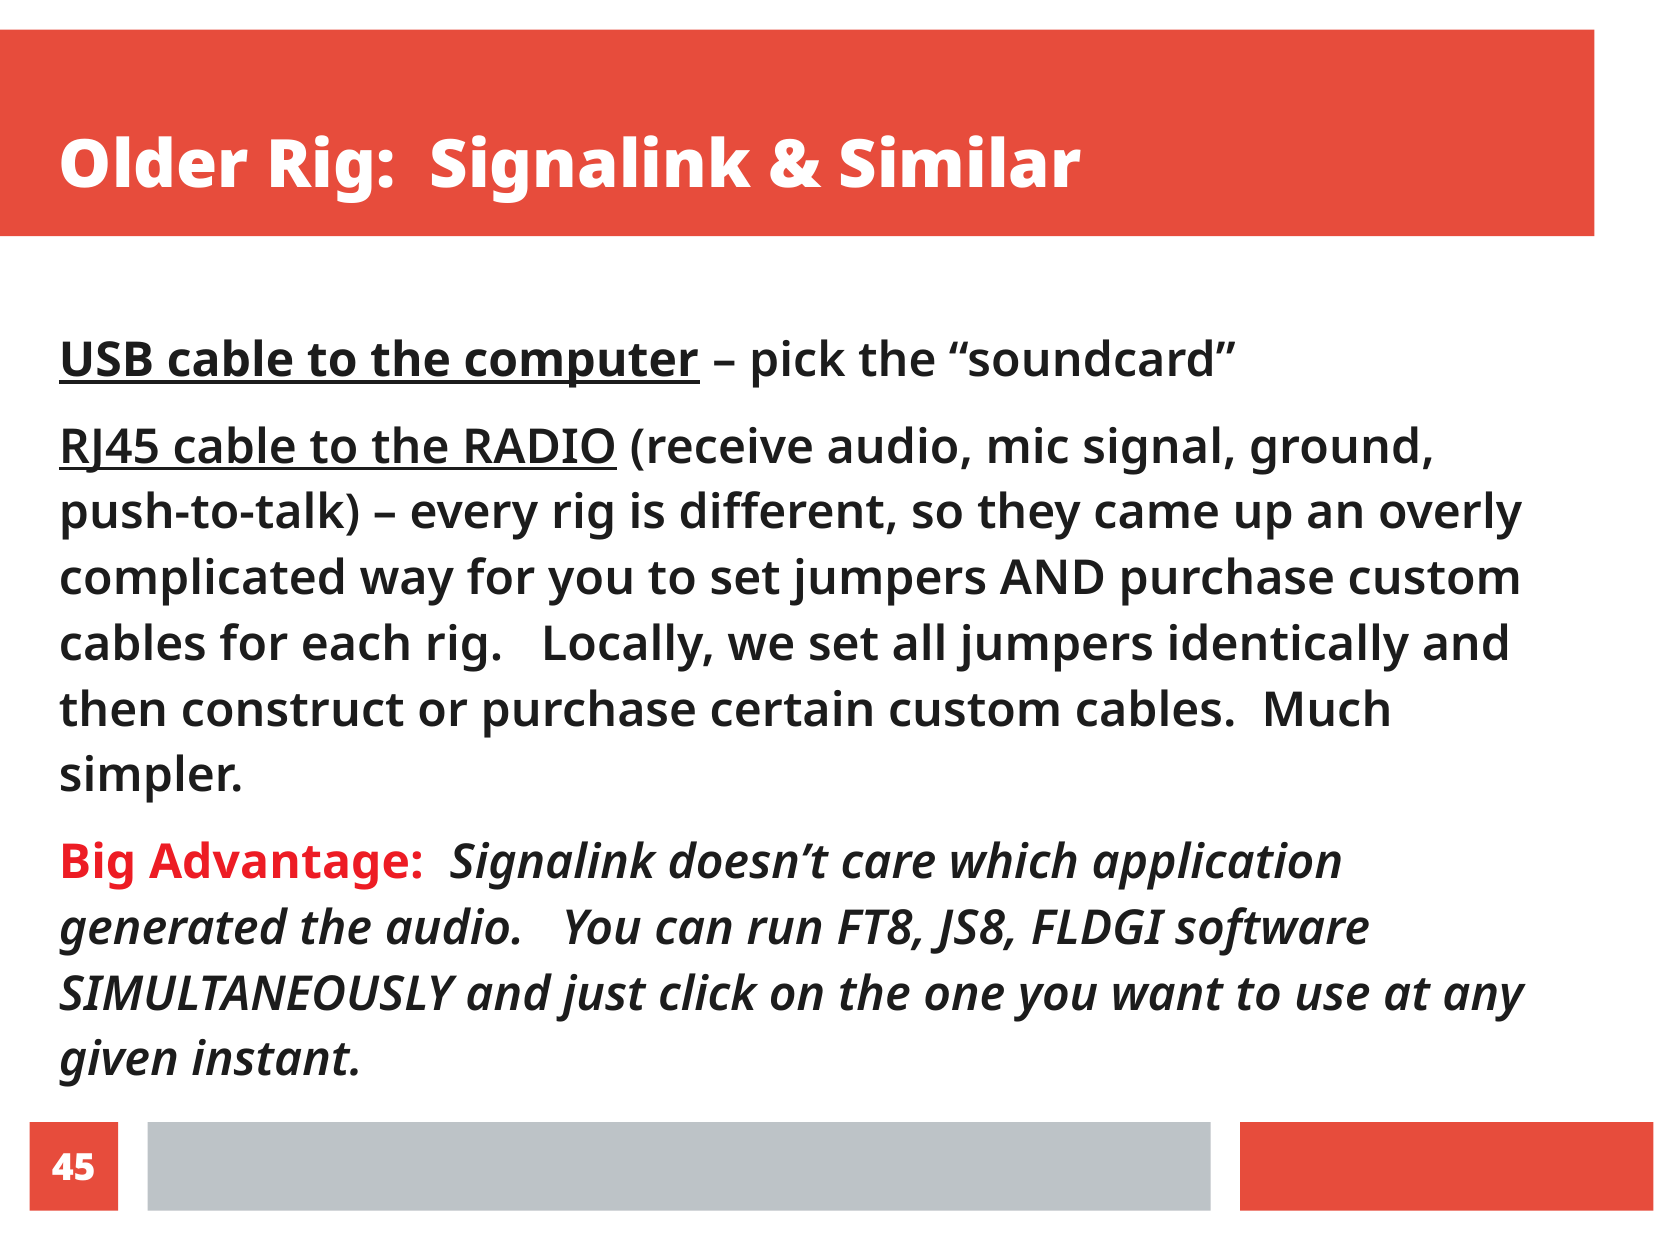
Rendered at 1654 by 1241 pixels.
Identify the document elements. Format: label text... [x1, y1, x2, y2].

list USB cable to the computer – pick the “soundcard” RJ45 cable to the RADIO (receive audio, mic signal, ground, push-to-talk) – every rig is different, so they came up an overly complicated way for you to set jumpers AND purchase custom cables for each rig. Locally, we set all jumpers identically and then construct or purchase certain custom cables. Much simpler. Big Advantage: Signalink doesn’t care which application generated the audio. You can run FT8, JS8, FLDGI software SIMULTANEOUSLY and just click on the one you want to use at any given instant. [59, 324, 1565, 1093]
title Older Rig: Signalink & Similar [59, 59, 1595, 207]
